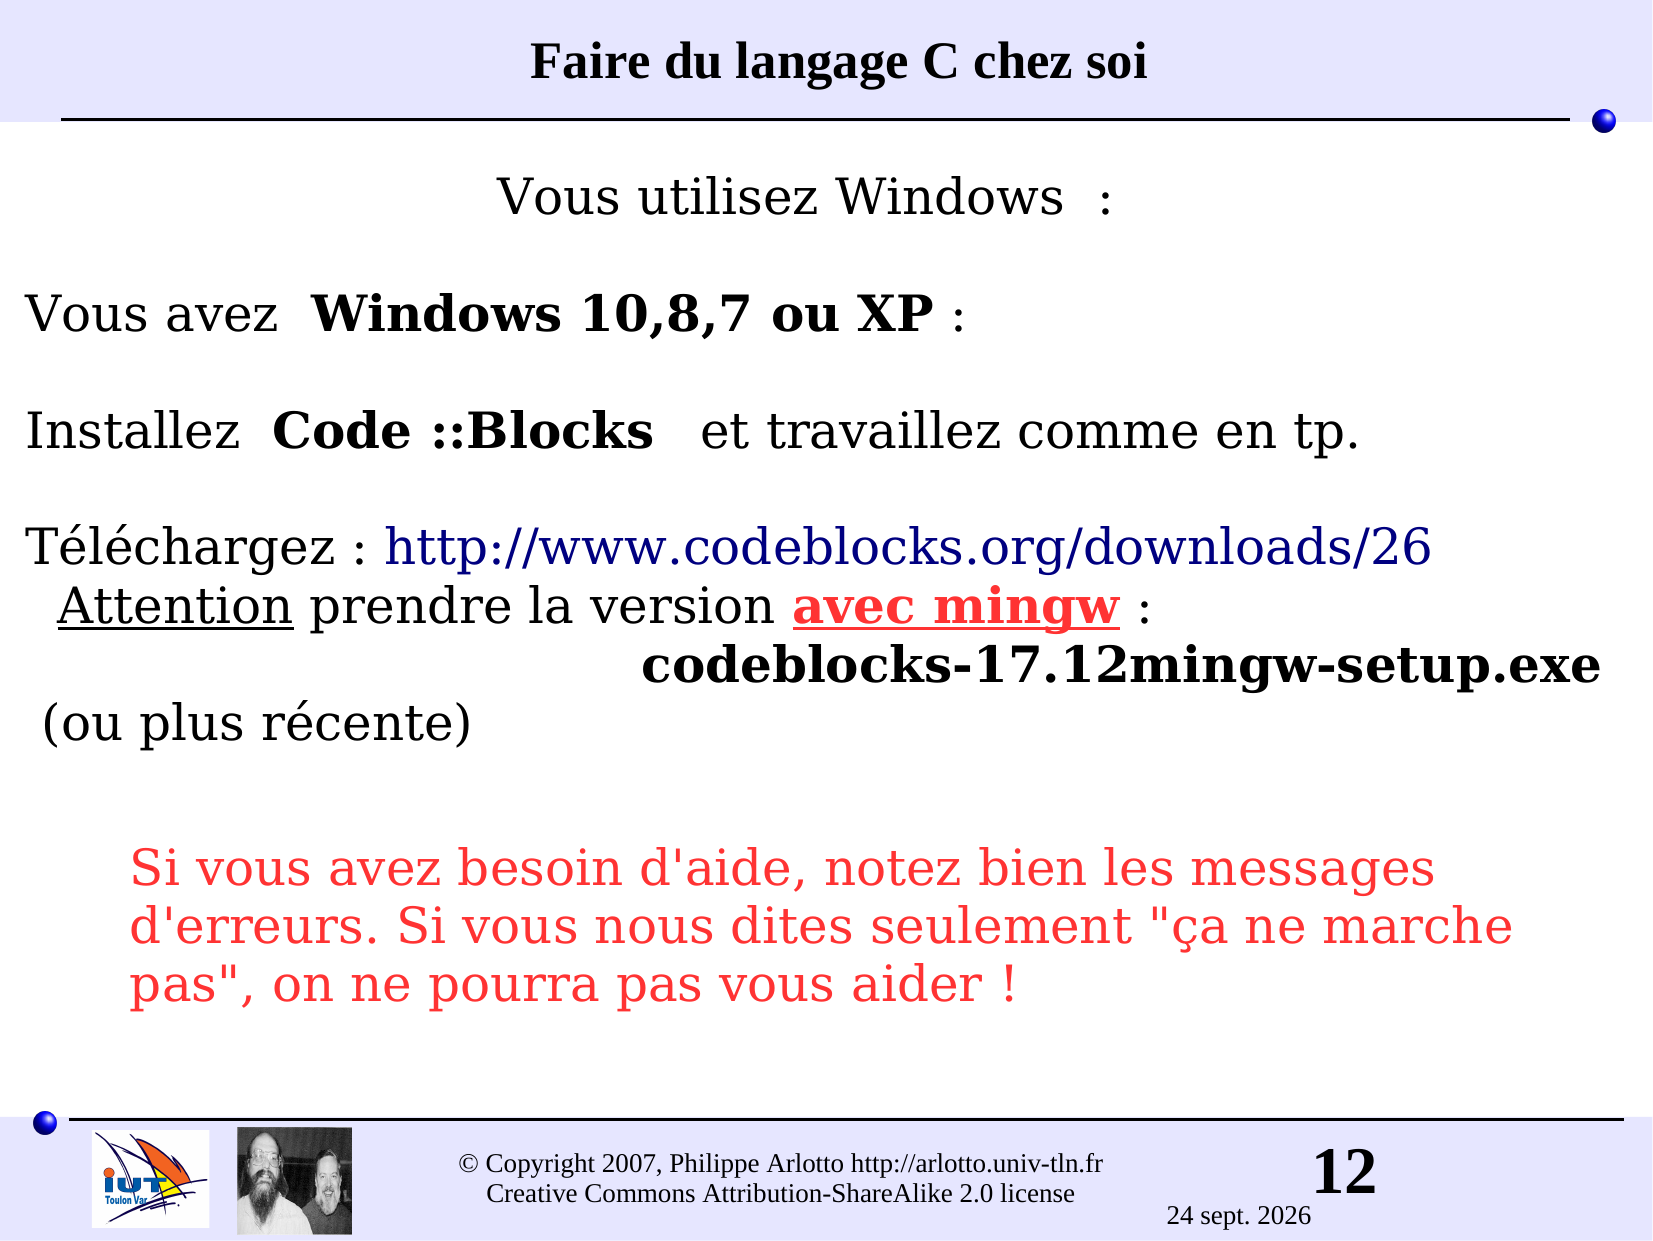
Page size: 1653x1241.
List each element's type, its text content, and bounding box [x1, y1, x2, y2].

title Faire du langage C chez soi [95, 14, 1585, 107]
picture [237, 1127, 352, 1235]
text_box Si vous avez besoin d'aide, notez bien les messages d'erreurs. Si vous nous dites seulement "ça ne marche pas", on ne pourra pas vous aider ! [129, 838, 1583, 1015]
text_box Vous utilisez Windows : Vous avez Windows 10,8,7 ou XP : Installez Code ::Blocks et travaillez comme en tp. Téléchargez : http://www.codeblocks.org/downloads/26 Attention prendre la version avec mingw : codeblocks-17.12mingw-setup.exe (ou plus récente) [25, 167, 1619, 1093]
